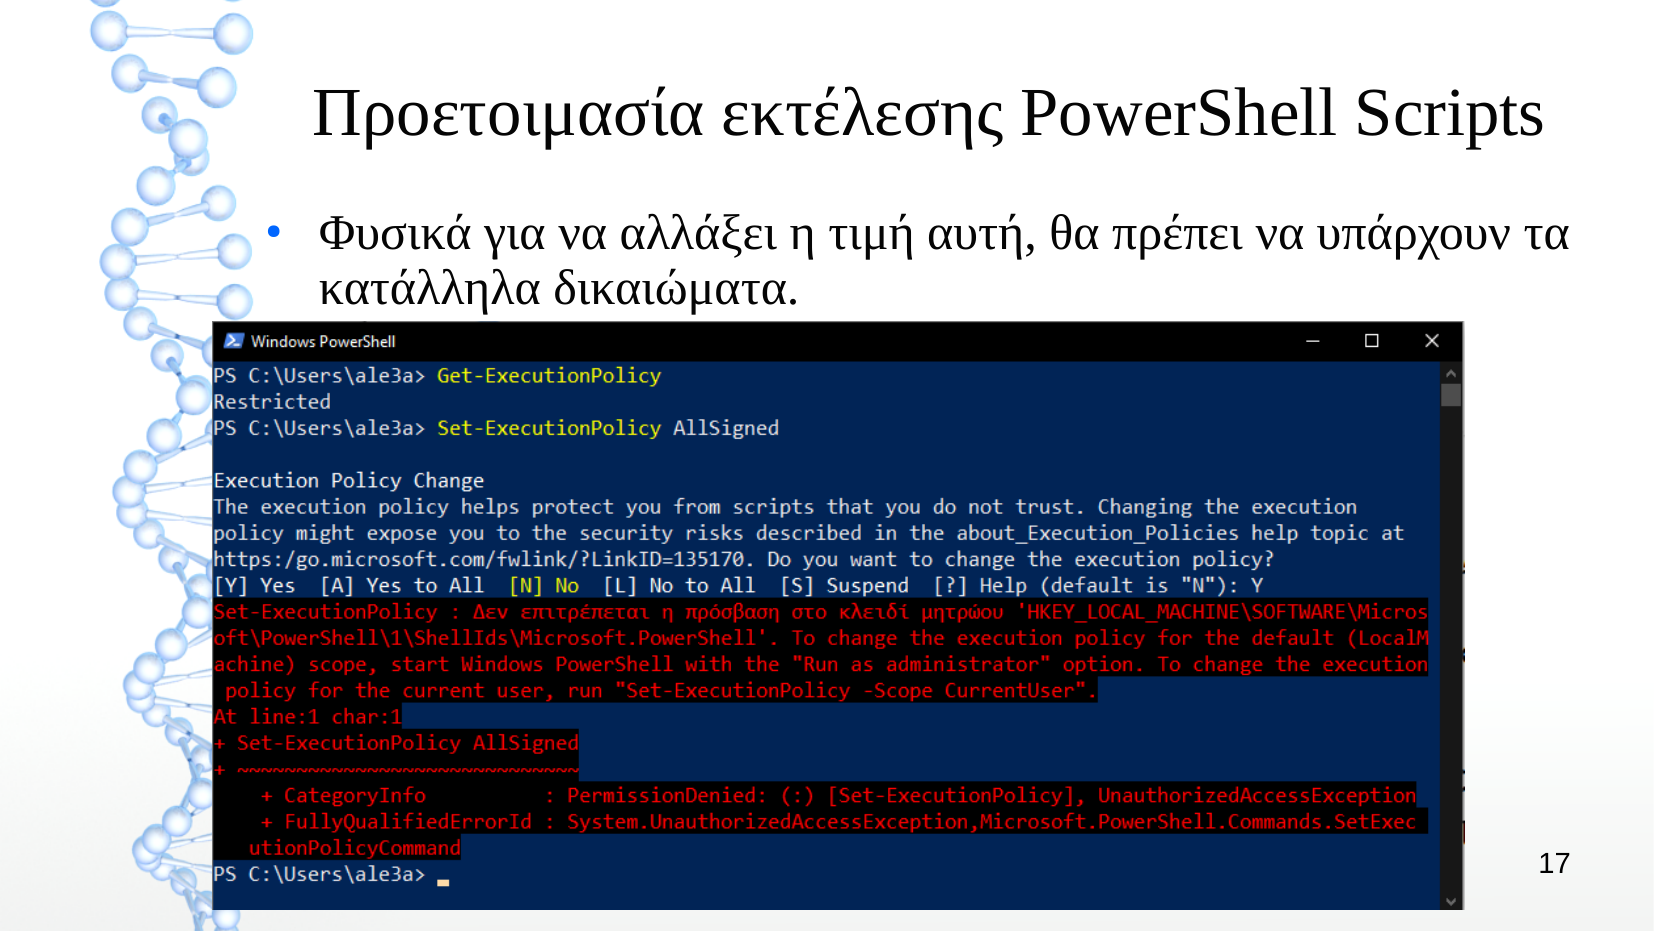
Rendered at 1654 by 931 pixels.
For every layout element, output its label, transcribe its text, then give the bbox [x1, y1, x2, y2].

title Προετοιμασία εκτέλεσης PowerShell Scripts [265, 35, 1595, 189]
list Φυσικά για να αλλάξει η τιμή αυτή, θα πρέπει να υπάρχουν τα κατάλληλα δικαιώματα. [248, 204, 1577, 745]
picture [0, 0, 1654, 931]
